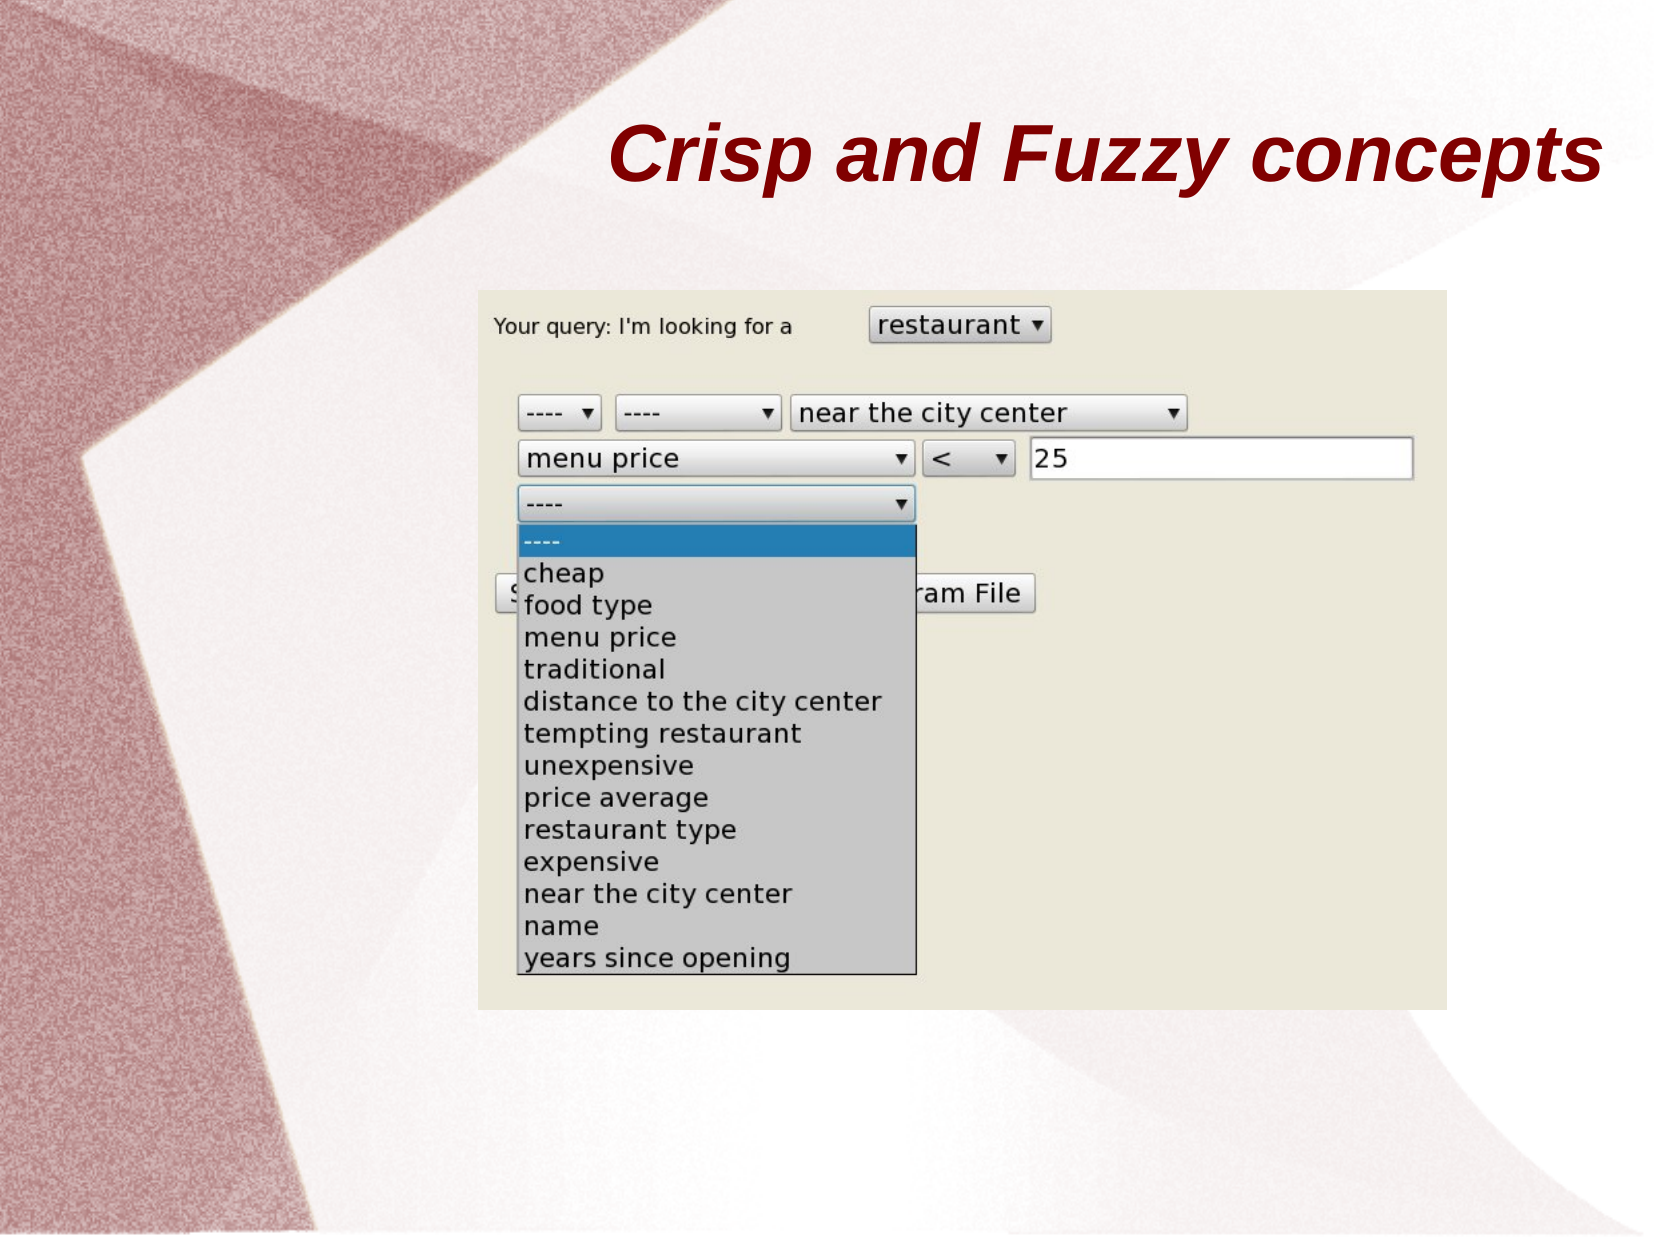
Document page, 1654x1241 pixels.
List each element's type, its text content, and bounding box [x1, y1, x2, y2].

title Crisp and Fuzzy concepts [596, 49, 1607, 257]
picture [0, 0, 1654, 1241]
